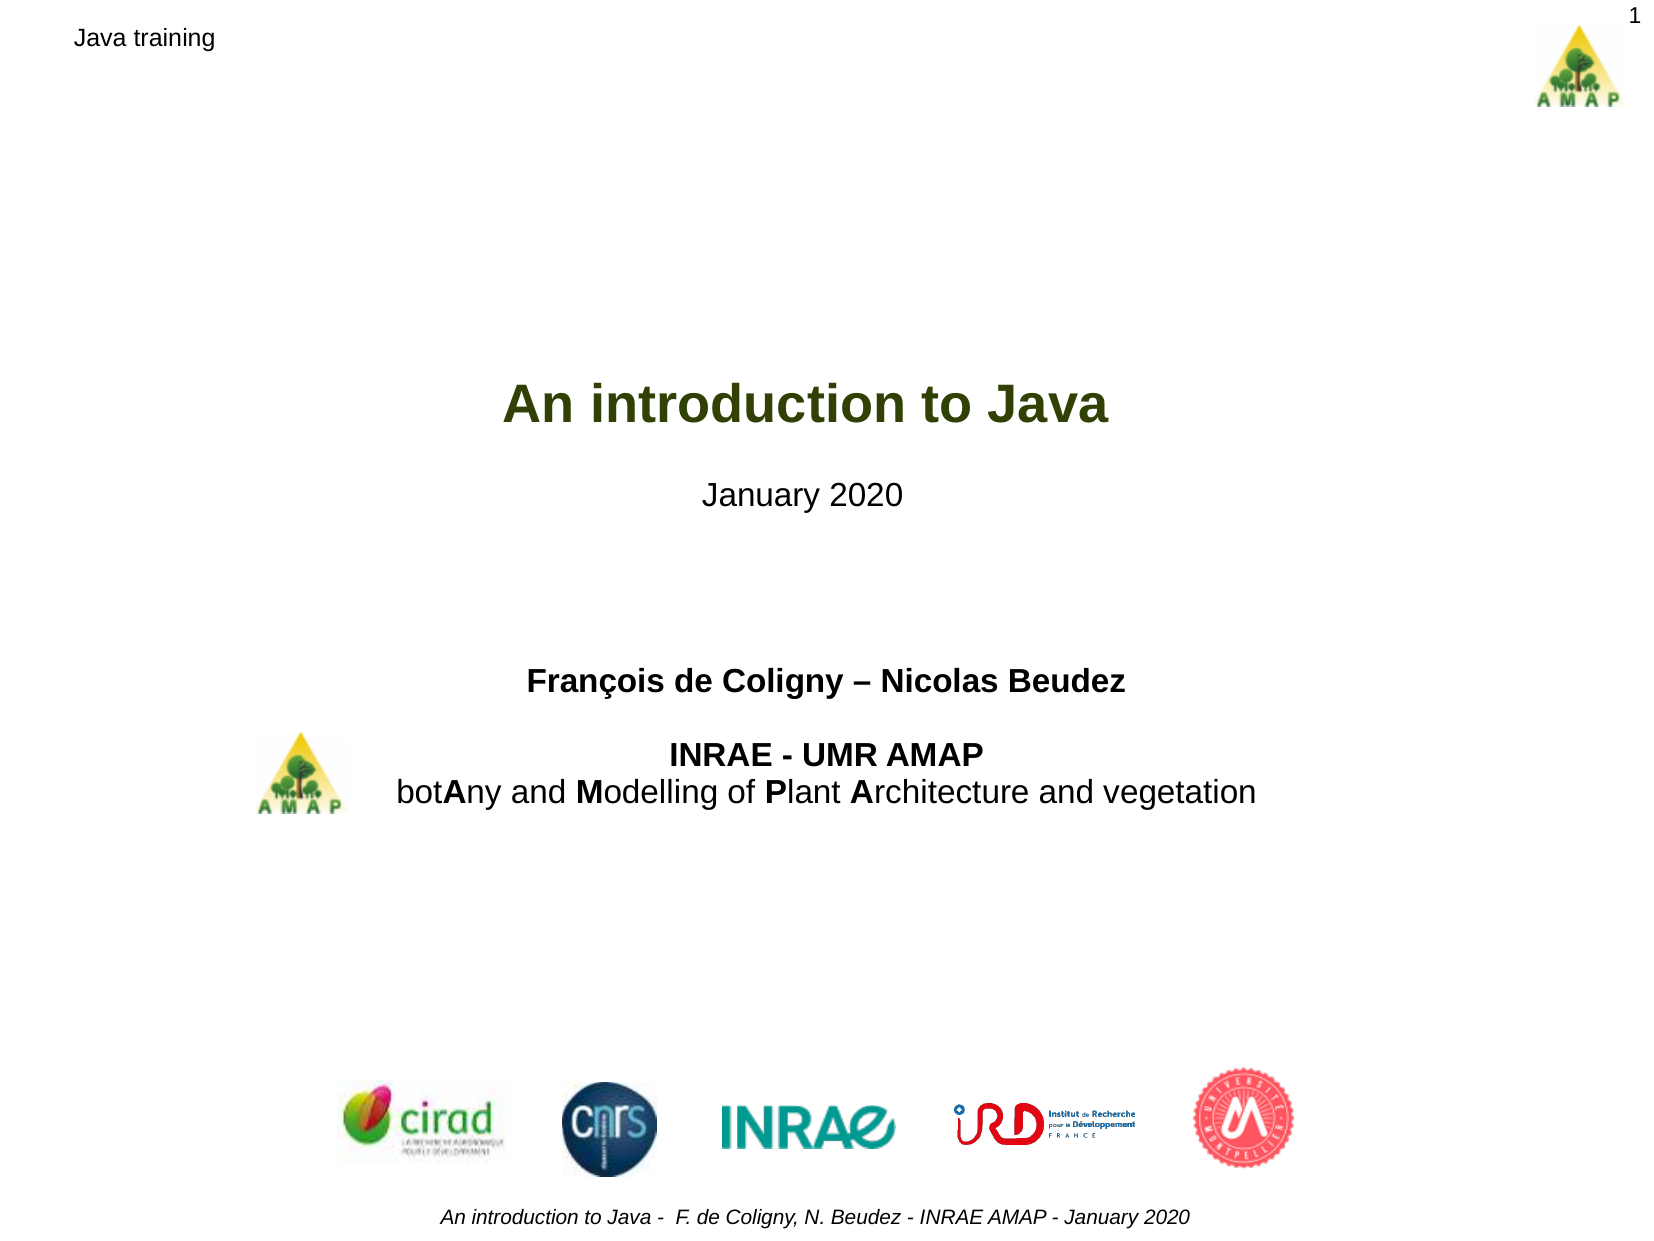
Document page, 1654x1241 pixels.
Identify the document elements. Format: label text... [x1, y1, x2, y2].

picture [562, 1082, 657, 1177]
picture [722, 1105, 896, 1150]
text_box An introduction to Java [421, 366, 1191, 443]
picture [1533, 25, 1627, 108]
text_box Java training [59, 16, 1004, 60]
text_box January 2020 [617, 469, 988, 522]
picture [954, 1103, 1135, 1145]
picture [337, 1080, 512, 1163]
text_box François de Coligny – Nicolas Beudez INRAE - UMR AMAP botAny and Modelling of Plant Architecture and vegetation [378, 655, 1276, 858]
picture [254, 732, 349, 814]
picture [1190, 1065, 1297, 1169]
